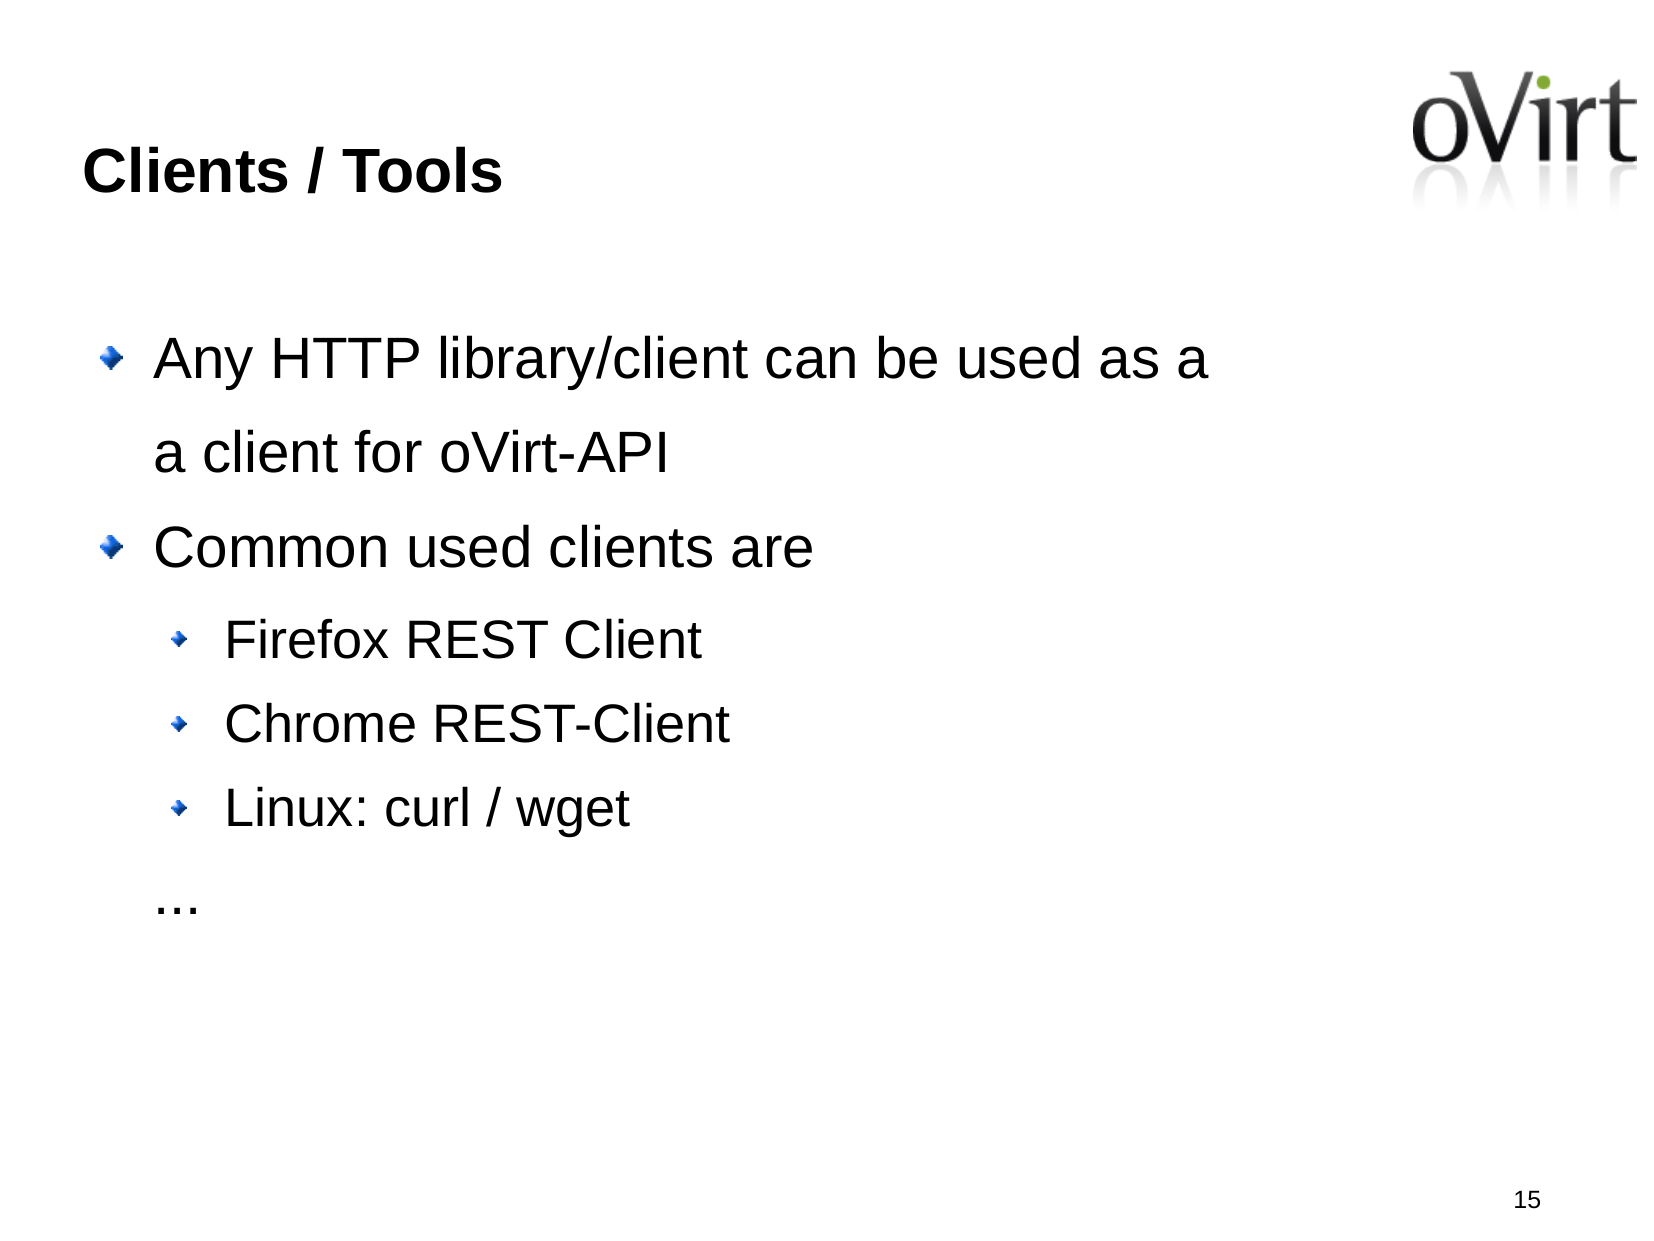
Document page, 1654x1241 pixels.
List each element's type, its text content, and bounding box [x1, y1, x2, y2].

title Clients / Tools [82, 67, 1571, 275]
picture [1413, 63, 1637, 212]
list Any HTTP library/client can be used as a a client for oVirt-API Common used clients are Firefox REST Client Chrome REST-Client Linux: curl / wget ... [82, 325, 1571, 1145]
